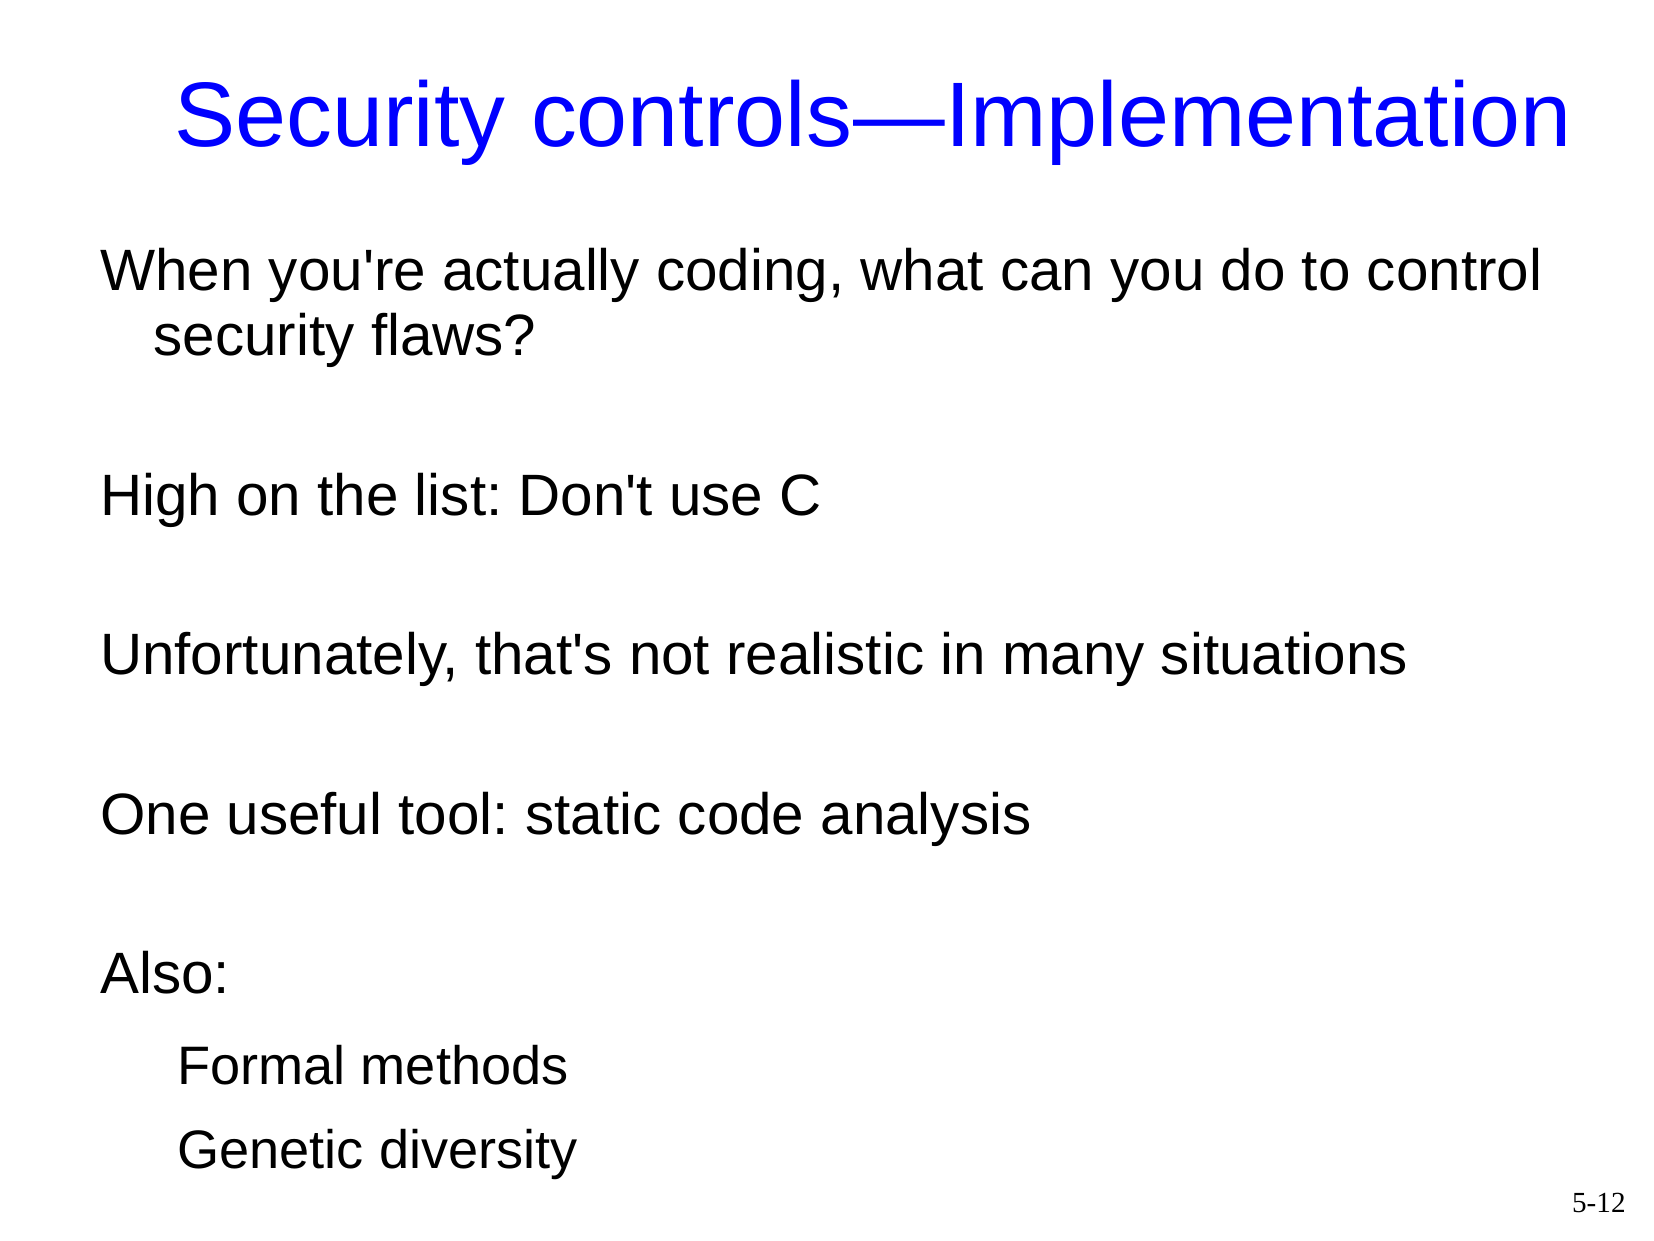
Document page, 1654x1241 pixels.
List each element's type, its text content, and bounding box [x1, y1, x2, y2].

list When you're actually coding, what can you do to control security flaws? High on the list: Don't use C Unfortunately, that's not realistic in many situations One useful tool: static code analysis Also: Formal methods Genetic diversity [82, 237, 1571, 1181]
title Security controls—Implementation [84, 18, 1573, 211]
